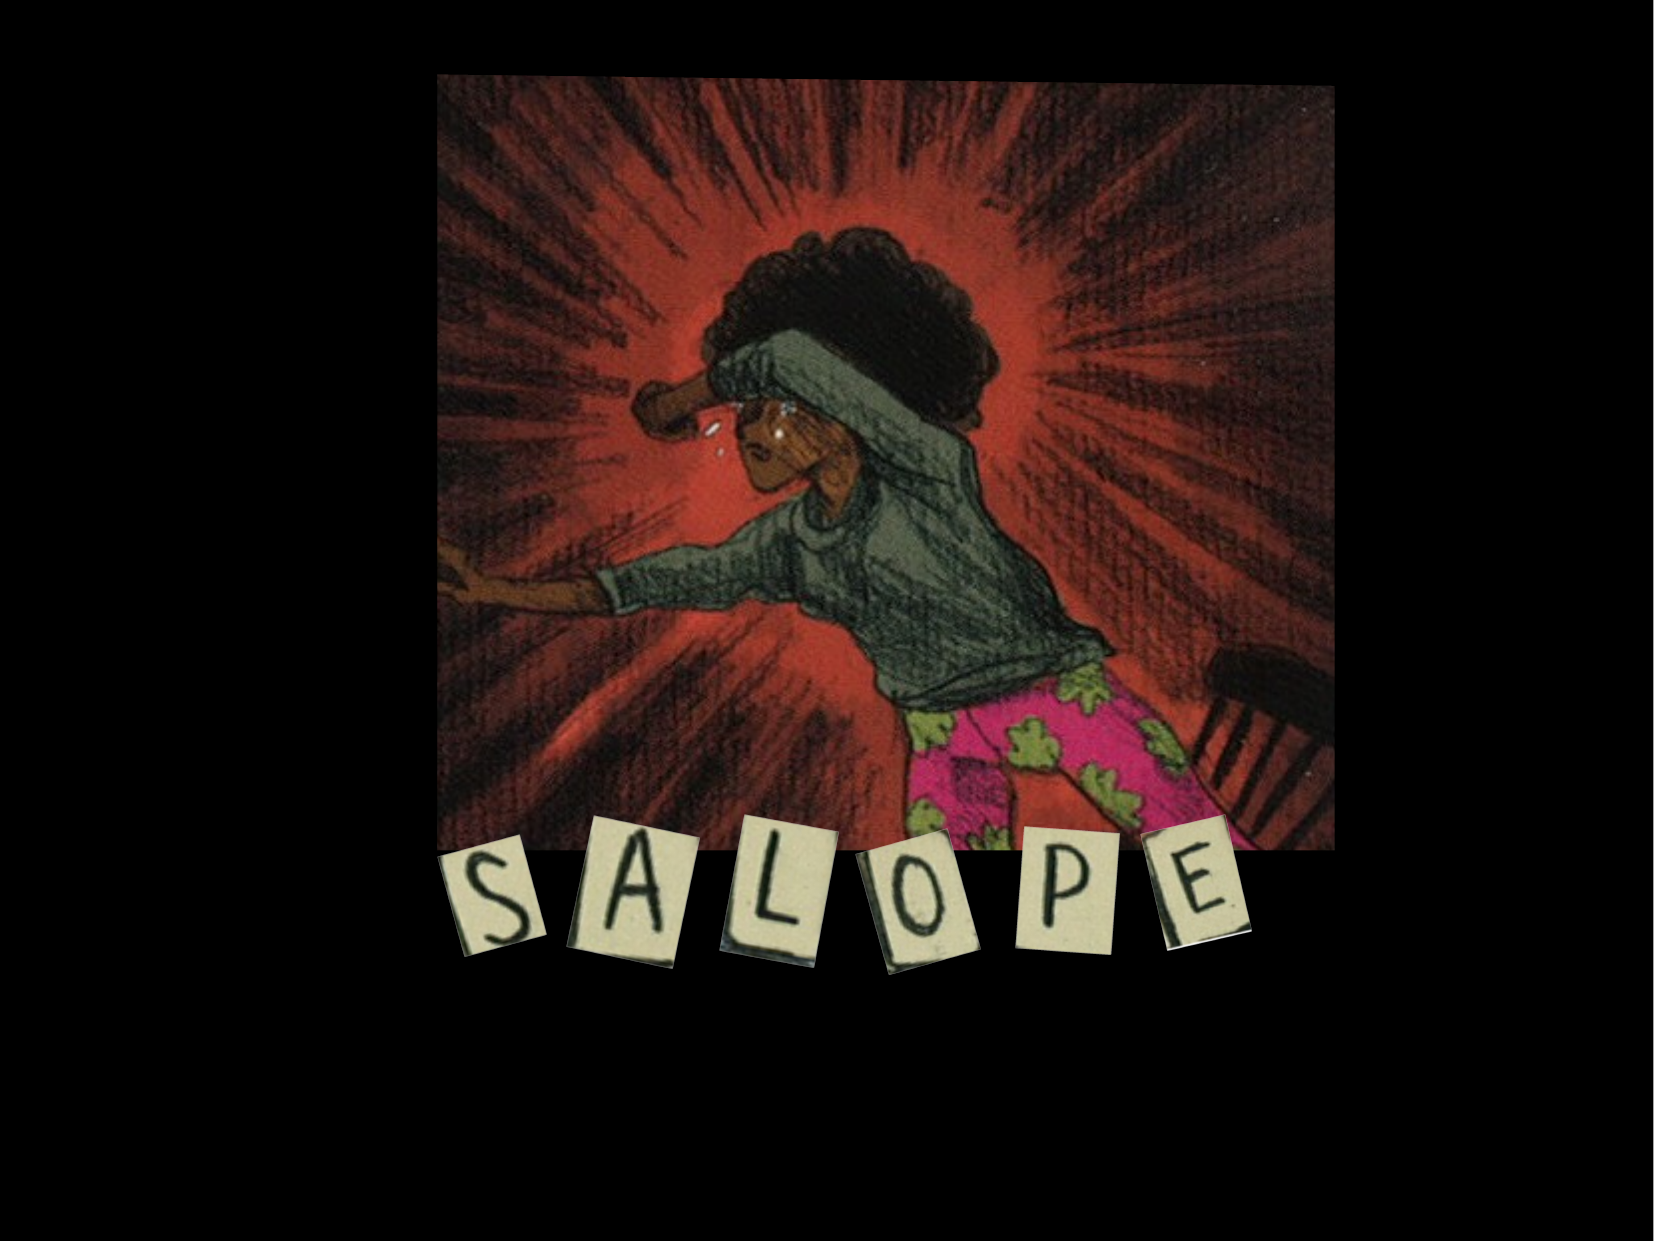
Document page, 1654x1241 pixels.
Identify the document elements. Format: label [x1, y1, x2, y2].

text_box [0, 0, 1654, 1241]
picture [437, 75, 1334, 975]
